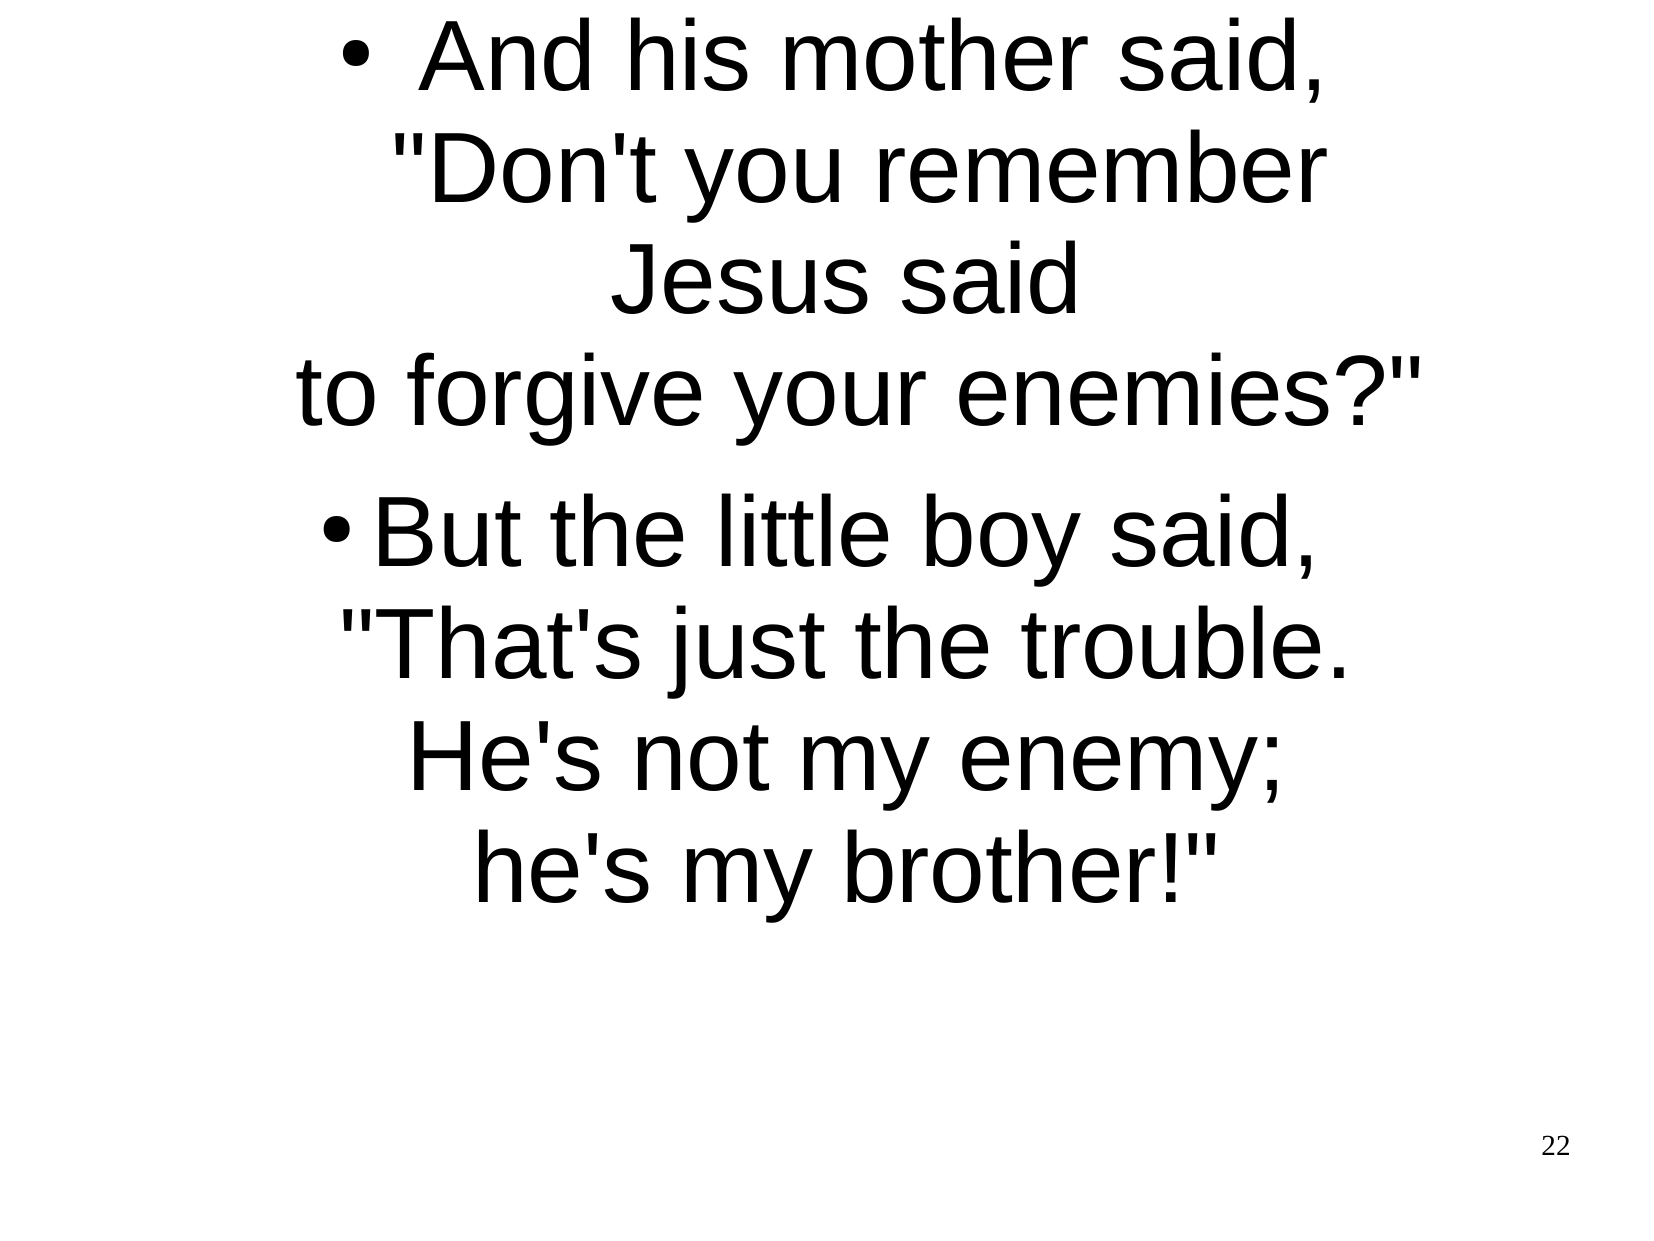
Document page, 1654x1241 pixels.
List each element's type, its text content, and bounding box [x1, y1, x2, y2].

list And his mother said, "Don't you remember Jesus said to forgive your enemies?" But the little boy said, "That's just the trouble. He's not my enemy; he's my brother!" [0, 0, 1651, 1238]
